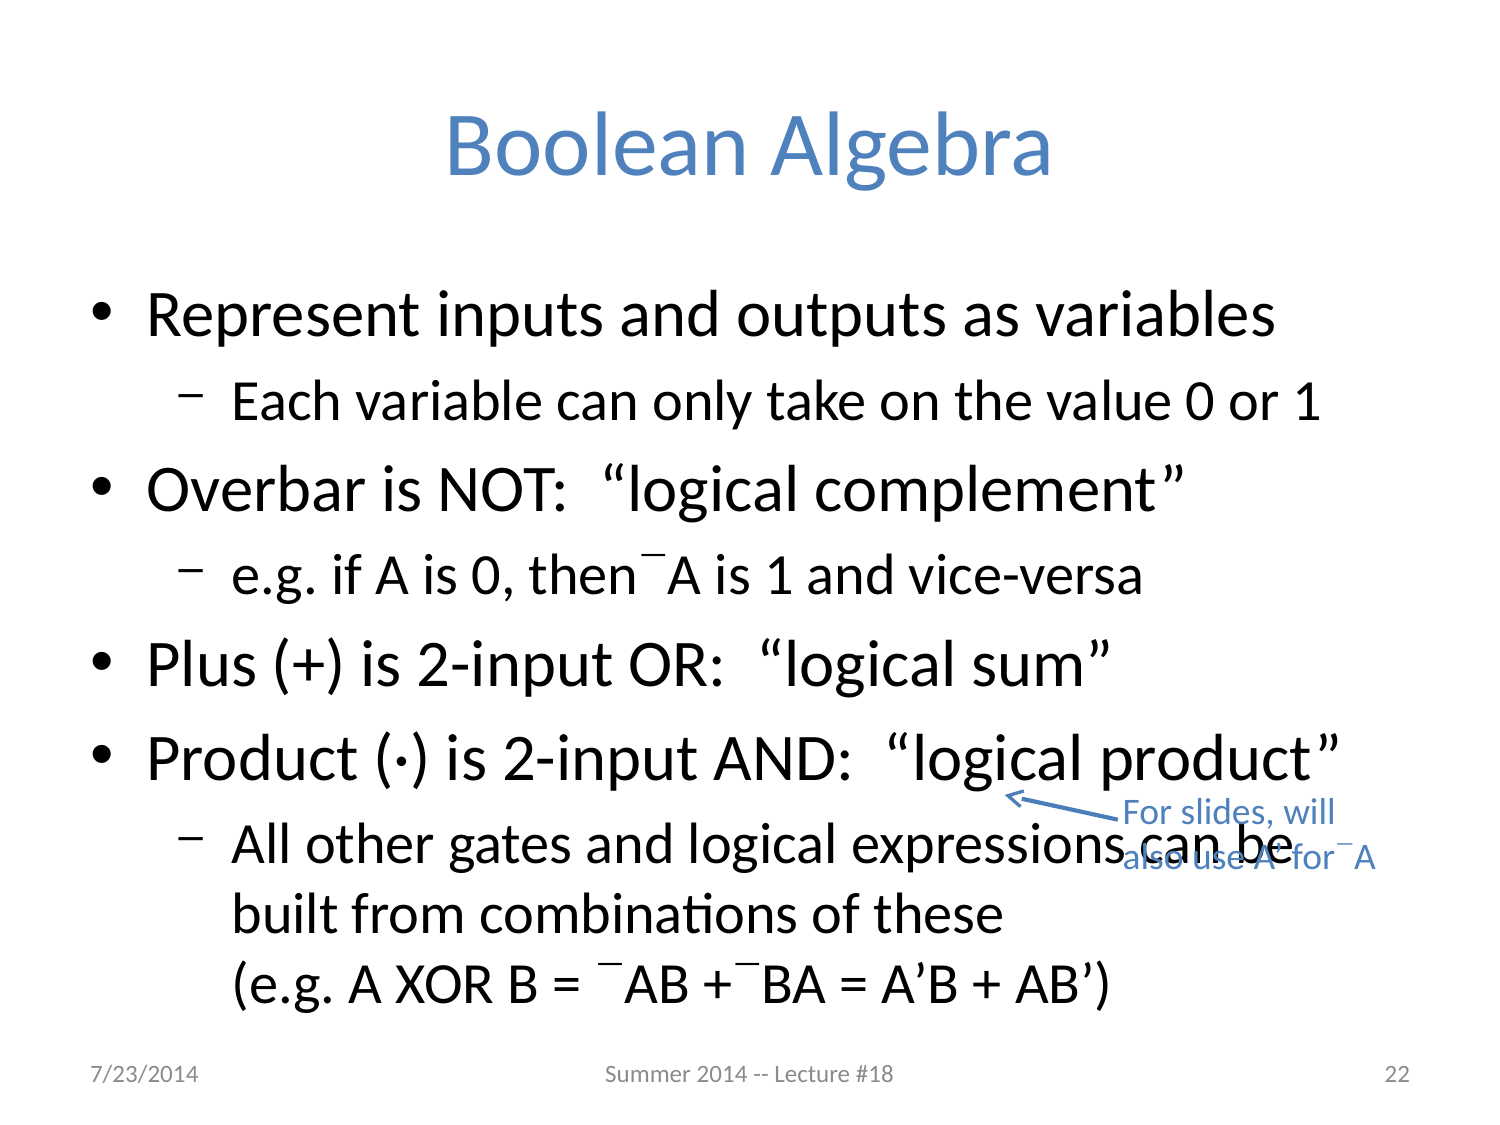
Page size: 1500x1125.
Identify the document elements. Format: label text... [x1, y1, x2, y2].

text_box For slides, will also use A’ for`A [1122, 779, 1380, 885]
slide_number 7/23/2014 [75, 1042, 425, 1103]
footer Summer 2014 -- Lecture #18 [512, 1042, 988, 1103]
slide_number <number> [1074, 1042, 1425, 1103]
list Represent inputs and outputs as variables Each variable can only take on the value 0 or 1 Overbar is NOT: “logical complement” e.g. if A is 0, then`A is 1 and vice-versa Plus (+) is 2-input OR: “logical sum” Product (·) is 2-input AND: “logical product” All other gates and logical expressions can be built from combinations of these (e.g. A XOR B = `AB +`BA = A’B + AB’) [75, 262, 1425, 1073]
title Boolean Algebra [75, 45, 1425, 233]
